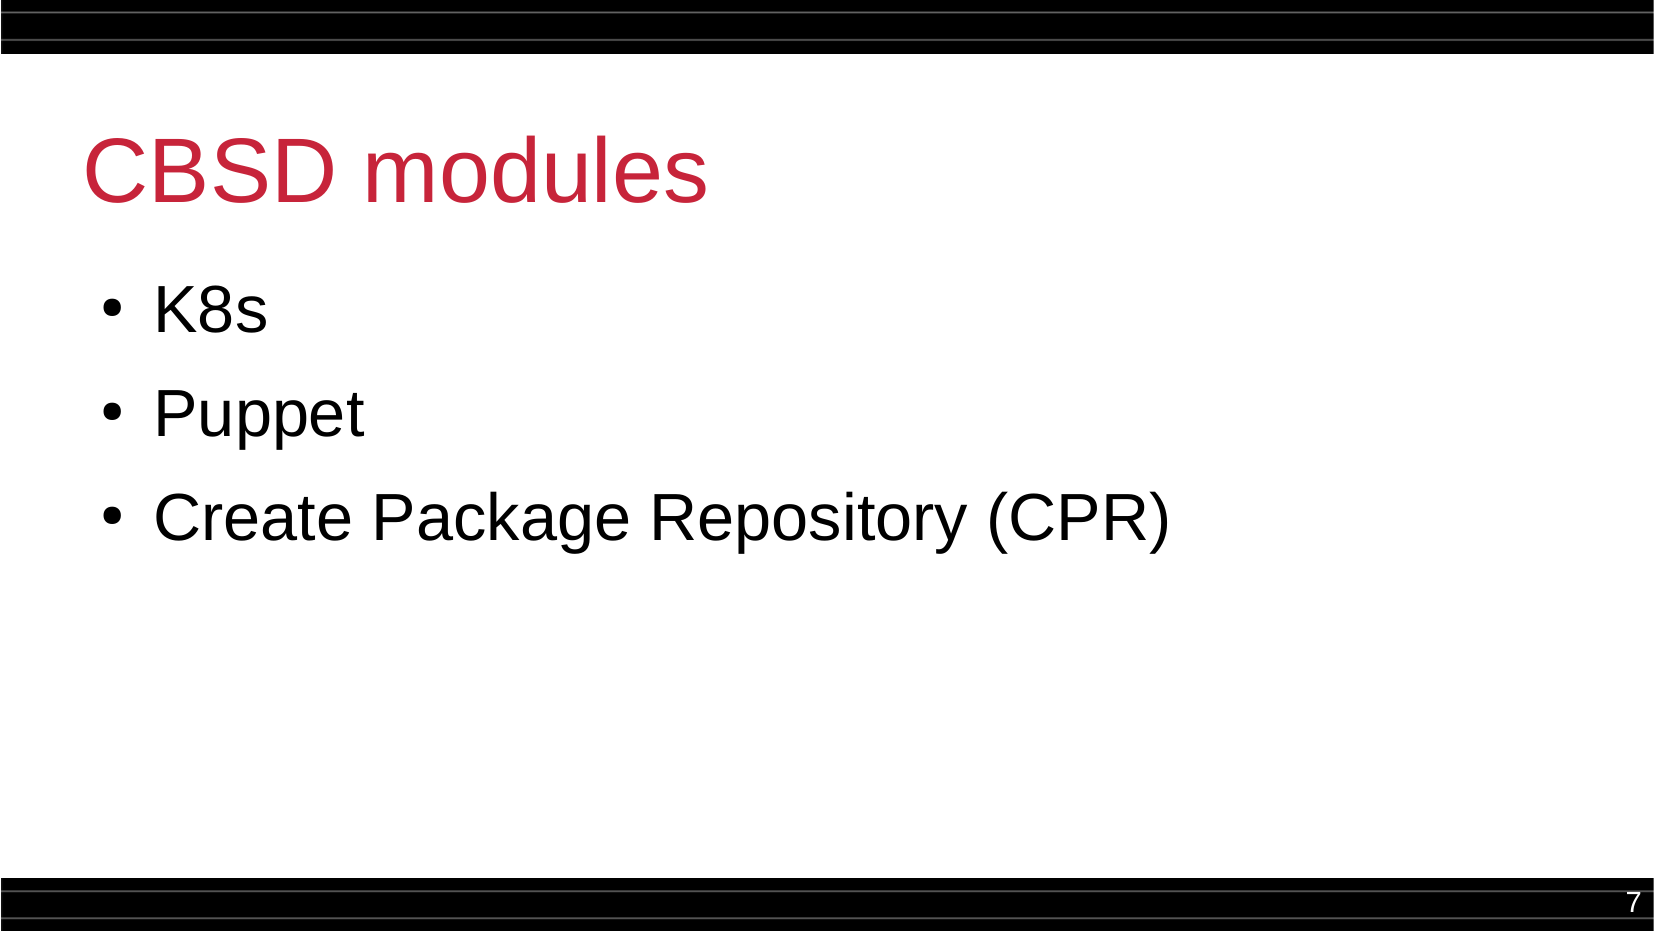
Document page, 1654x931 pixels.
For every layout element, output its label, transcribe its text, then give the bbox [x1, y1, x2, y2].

picture [1, 0, 1654, 54]
title CBSD modules [82, 92, 1571, 249]
list K8s Puppet Create Package Repository (CPR) [82, 271, 1571, 851]
picture [1, 878, 1654, 931]
